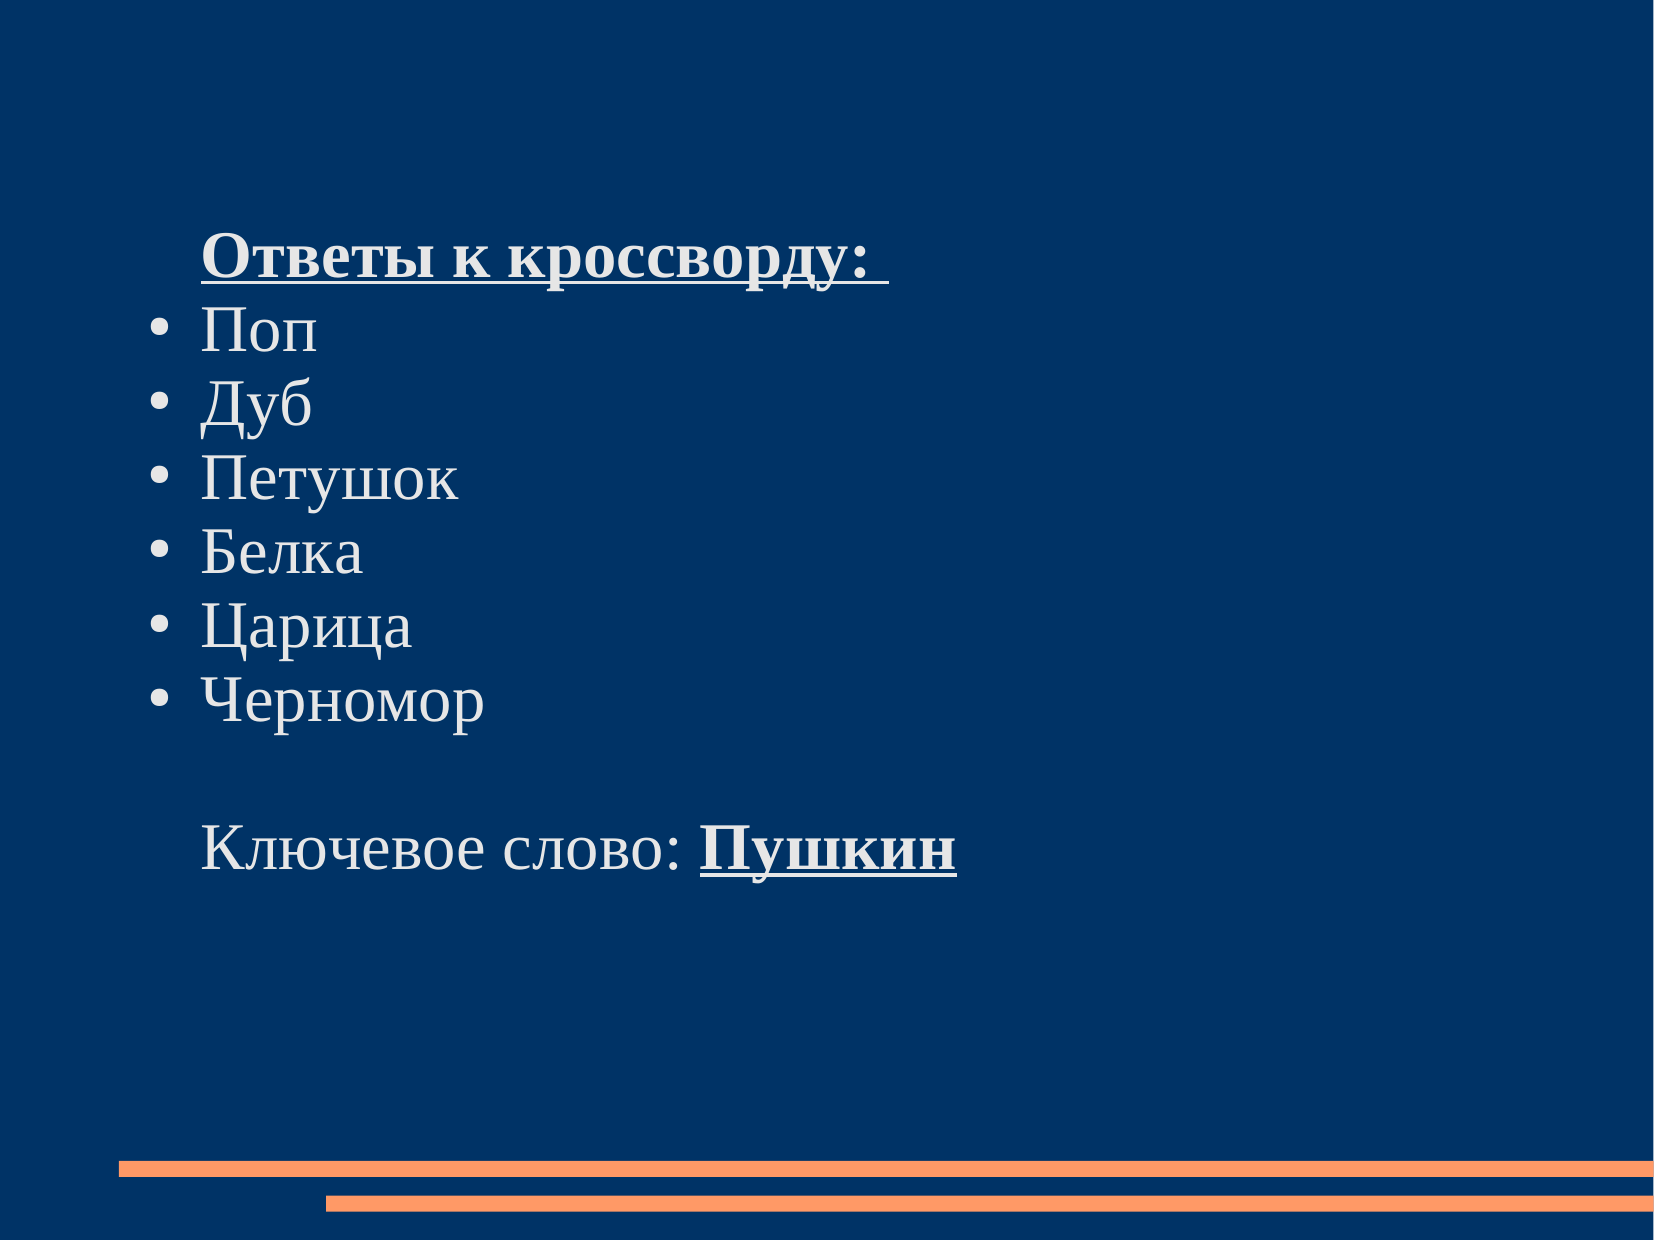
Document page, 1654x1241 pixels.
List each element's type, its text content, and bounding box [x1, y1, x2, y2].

list Ответы к кроссворду: Поп Дуб Петушок Белка Царица Черномор Ключевое слово: Пушкин [129, 217, 1570, 1028]
